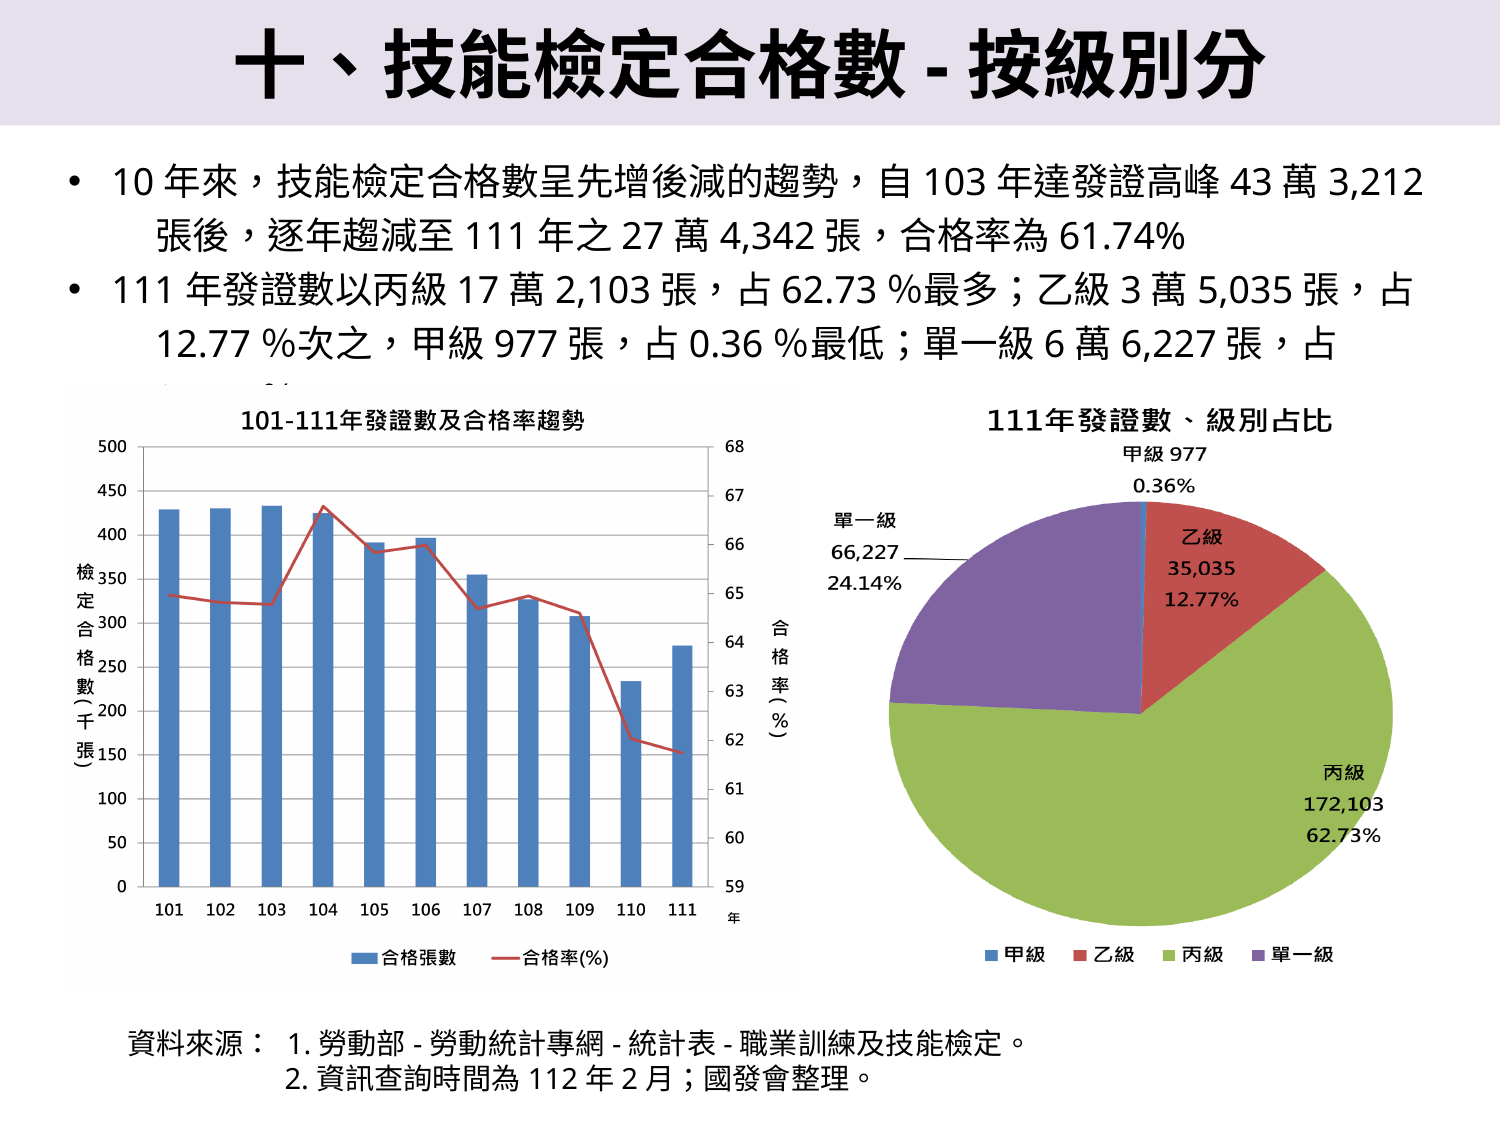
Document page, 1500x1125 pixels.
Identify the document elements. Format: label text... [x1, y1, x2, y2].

picture [64, 385, 798, 990]
text_box 十、技能檢定合格數-按級別分 [0, 0, 1500, 126]
text_box [41, 137, 1483, 374]
text_box 資料來源： 1.勞動部-勞動統計專網-統計表-職業訓練及技能檢定。 2.資訊查詢時間為112年2月；國發會整理。 [112, 1018, 1459, 1104]
text_box 10年來，技能檢定合格數呈先增後減的趨勢，自103年達發證高峰43萬3,212張後，逐年趨減至111年之27萬4,342張，合格率為61.74% 111年發證數以丙級17萬2,103張，占62.73％最多；乙級3萬5,035張，占12.77％次之，甲級977張，占0.36％最低；單一級6萬6,227張，占24.14％ [53, 141, 1459, 374]
picture [820, 385, 1461, 1024]
